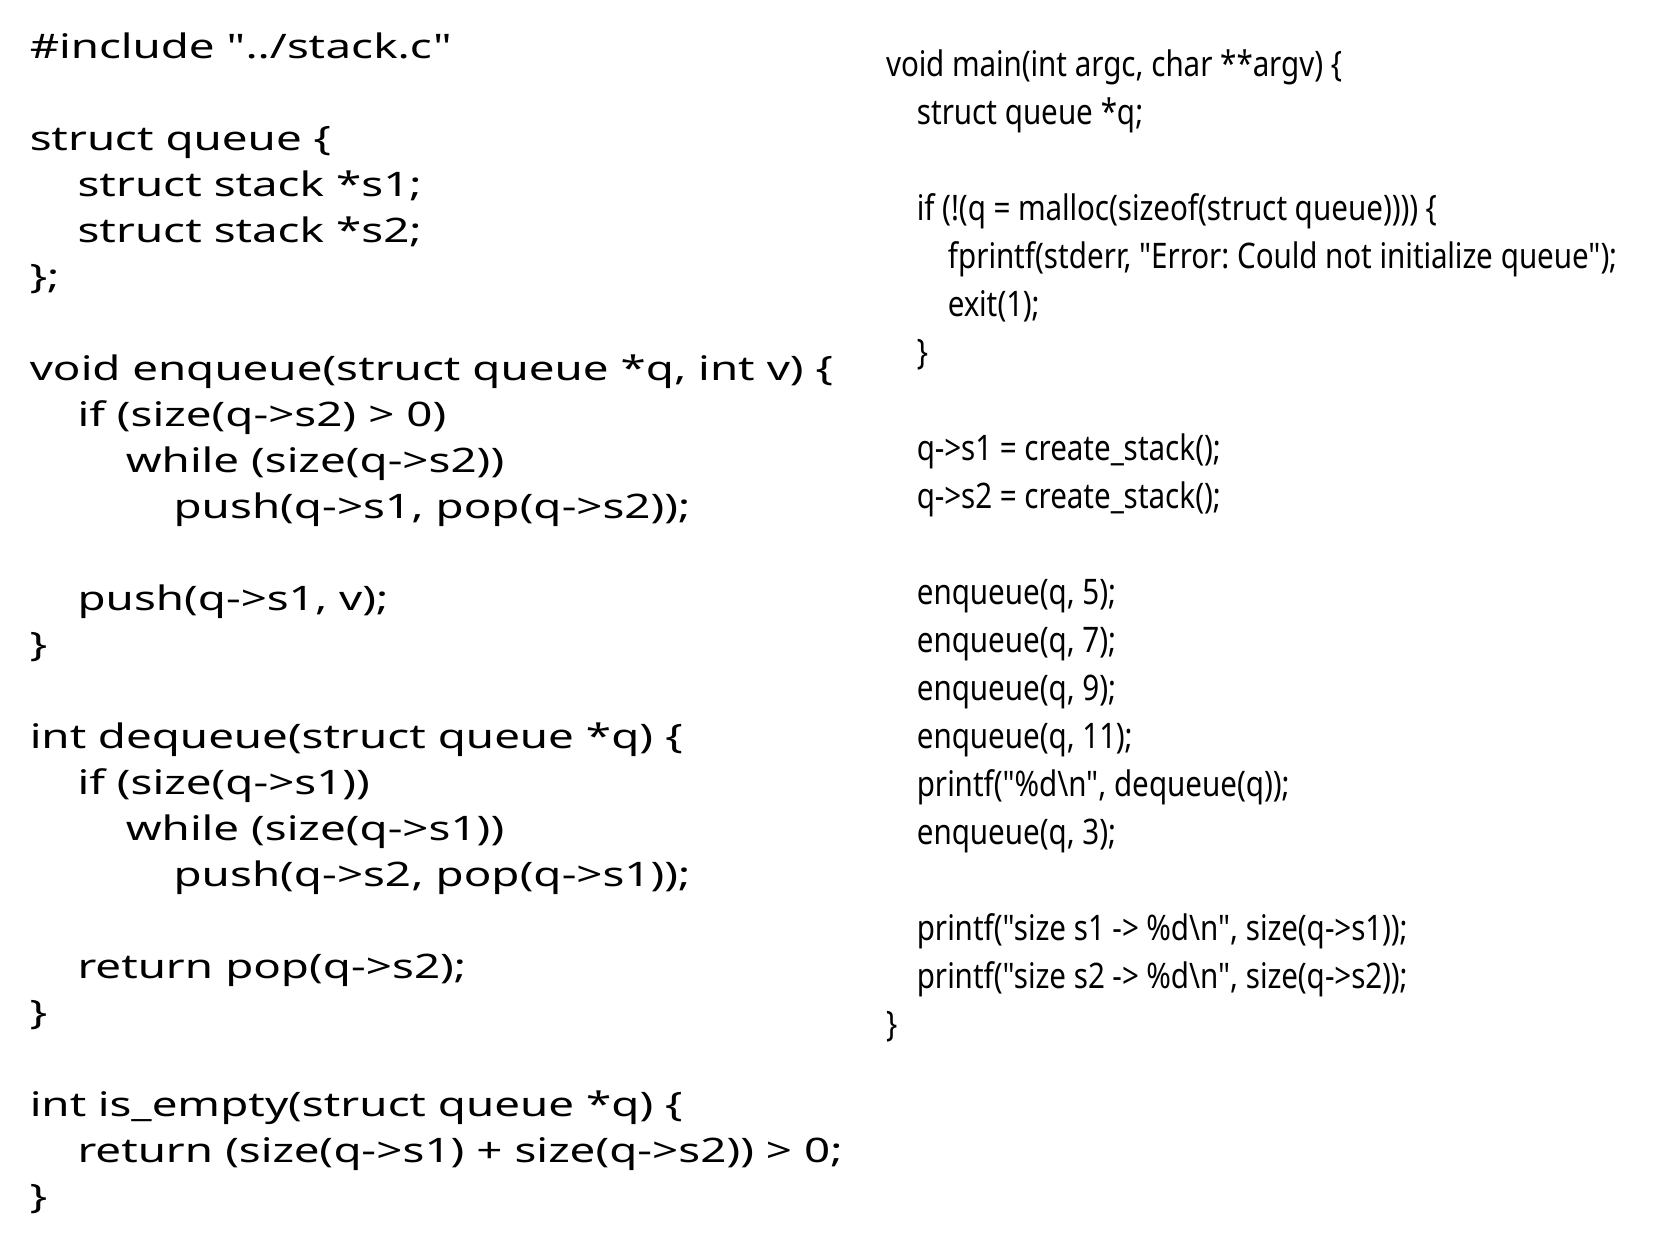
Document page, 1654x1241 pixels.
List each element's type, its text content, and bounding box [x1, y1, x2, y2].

text_box void main(int argc, char **argv) { struct queue *q; if (!(q = malloc(sizeof(struct queue)))) { fprintf(stderr, "Error: Could not initialize queue"); exit(1); } q->s1 = create_stack(); q->s2 = create_stack(); enqueue(q, 5); enqueue(q, 7); enqueue(q, 9); enqueue(q, 11); printf("%d\n", dequeue(q)); enqueue(q, 3); printf("size s1 -> %d\n", size(q->s1)); printf("size s2 -> %d\n", size(q->s2)); } [871, 31, 1636, 1051]
text_box #include "../stack.c" struct queue { struct stack *s1; struct stack *s2; }; void enqueue(struct queue *q, int v) { if (size(q->s2) > 0) while (size(q->s2)) push(q->s1, pop(q->s2)); push(q->s1, v); } int dequeue(struct queue *q) { if (size(q->s1)) while (size(q->s1)) push(q->s2, pop(q->s1)); return pop(q->s2); } int is_empty(struct queue *q) { return (size(q->s1) + size(q->s2)) > 0; } [15, 15, 856, 1231]
